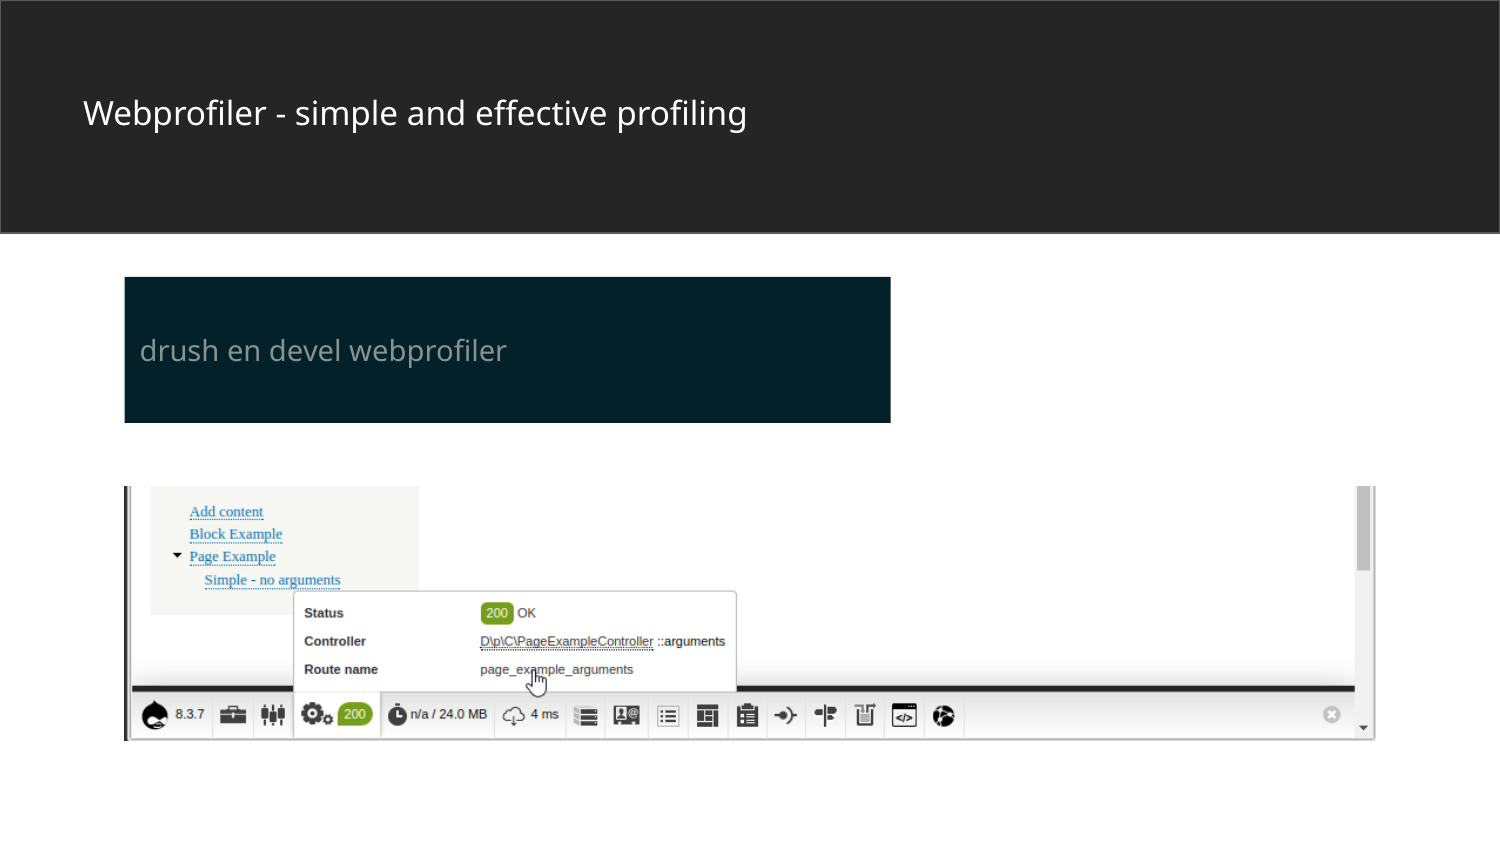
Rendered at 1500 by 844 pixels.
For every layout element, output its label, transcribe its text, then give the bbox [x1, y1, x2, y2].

title Webprofiler - simple and effective profiling [68, 56, 1307, 185]
text_box drush en devel webprofiler [124, 276, 891, 423]
text_box [0, 0, 1500, 234]
picture [124, 486, 1376, 741]
